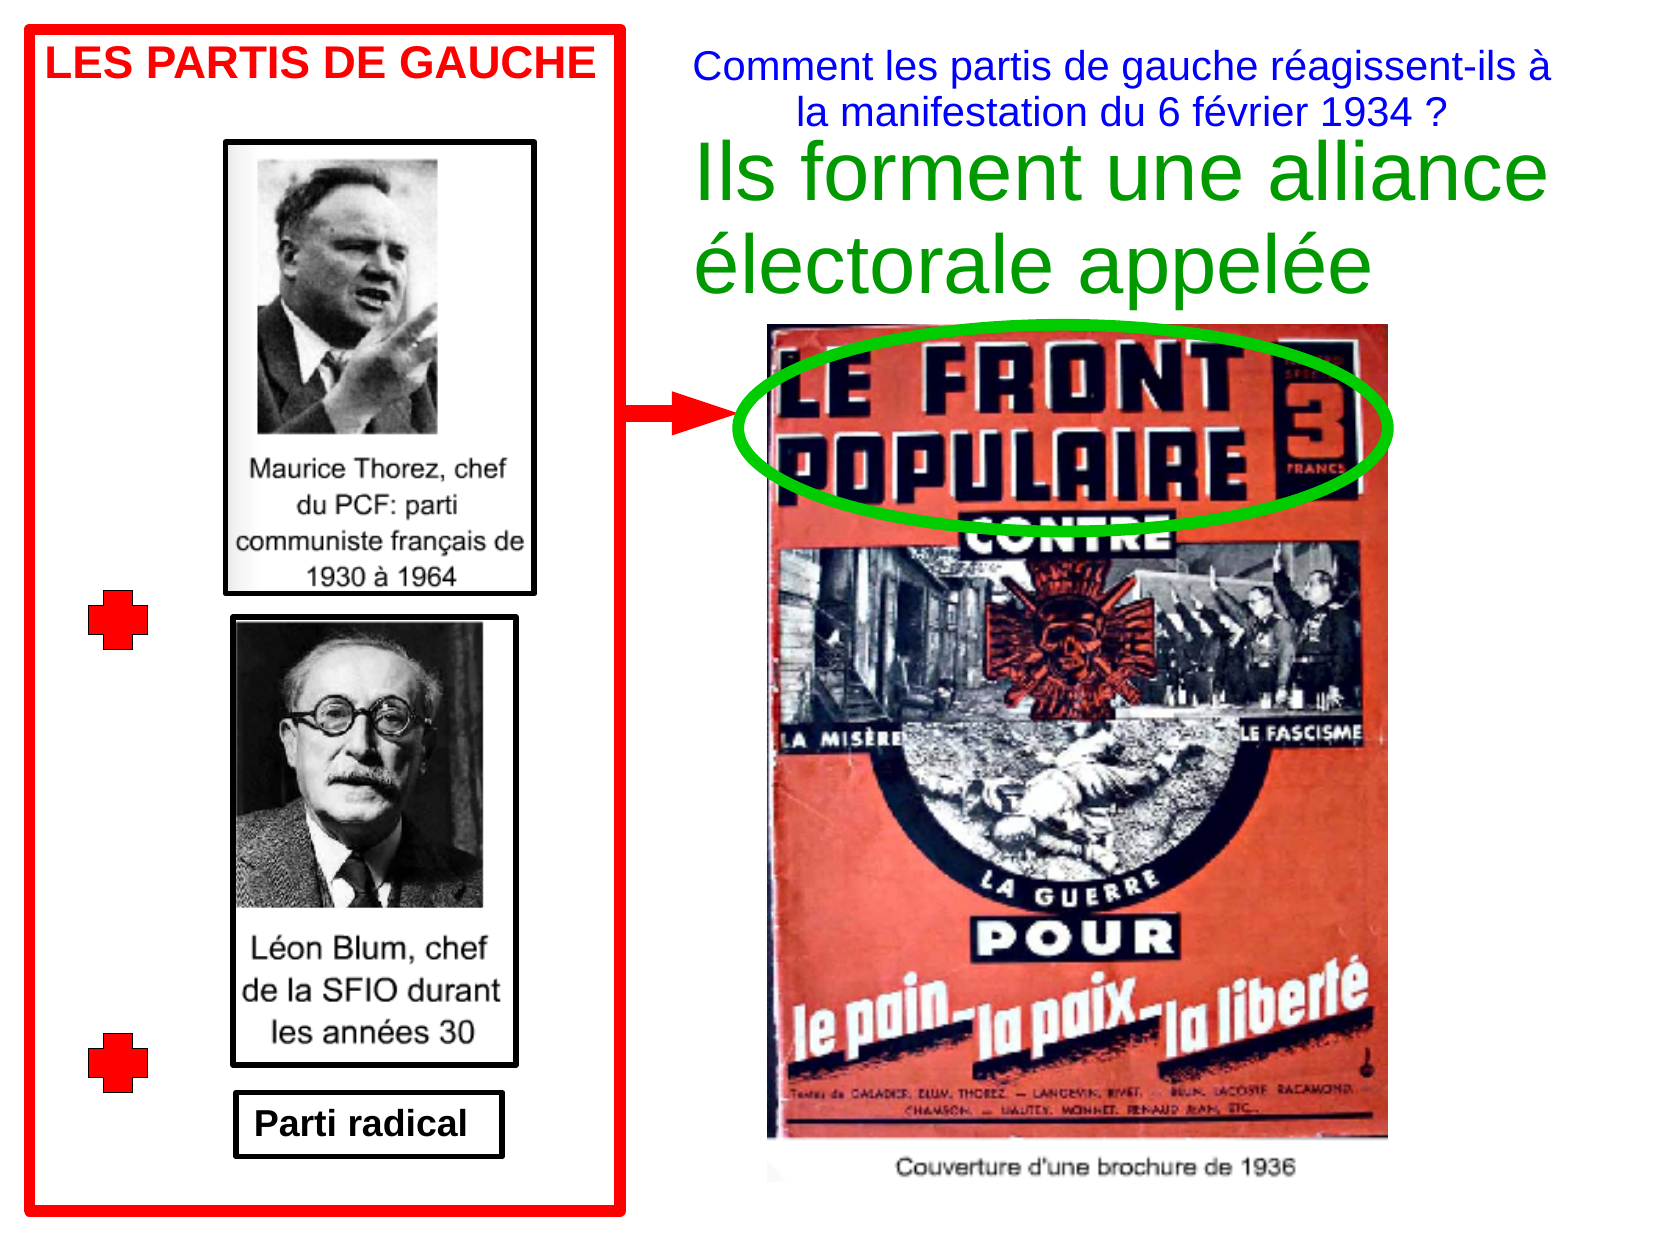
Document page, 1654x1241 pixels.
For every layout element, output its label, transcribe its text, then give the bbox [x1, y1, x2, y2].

text_box Parti radical [236, 1092, 502, 1157]
text_box LES PARTIS DE GAUCHE [29, 29, 650, 97]
picture [767, 443, 1377, 525]
title Comment les partis de gauche réagissent-ils à la manifestation du 6 février 1934 ? [679, 42, 1565, 118]
picture [236, 620, 513, 1063]
picture [767, 451, 1388, 1182]
text_box Ils forment une alliance électorale appelée [679, 118, 1625, 443]
text_box [88, 590, 148, 650]
text_box [88, 1033, 148, 1093]
picture [228, 145, 532, 591]
